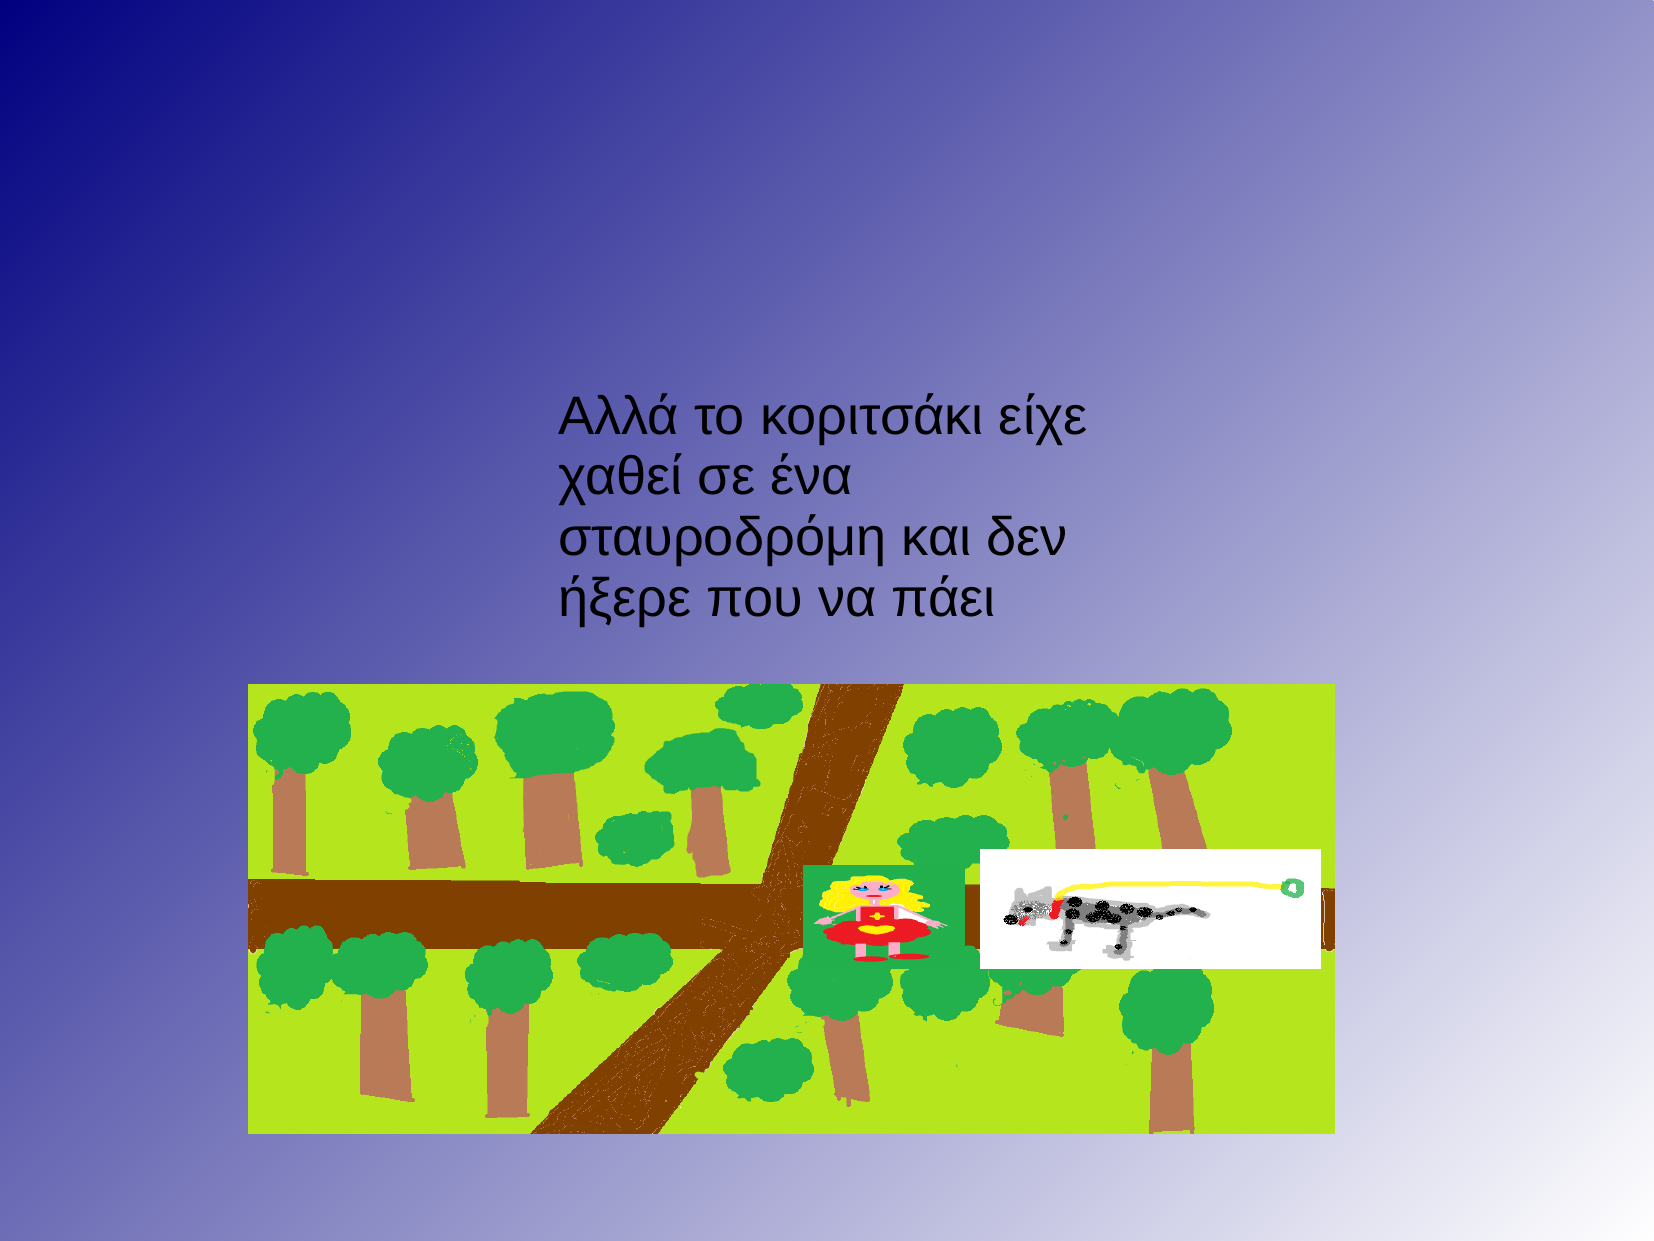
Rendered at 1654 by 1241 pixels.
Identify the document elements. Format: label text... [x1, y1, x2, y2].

picture [248, 684, 1335, 1134]
text_box Αλλά το κοριτσάκι είχε χαθεί σε ένα σταυροδρόμη και δεν ήξερε που να πάει [543, 377, 1205, 635]
